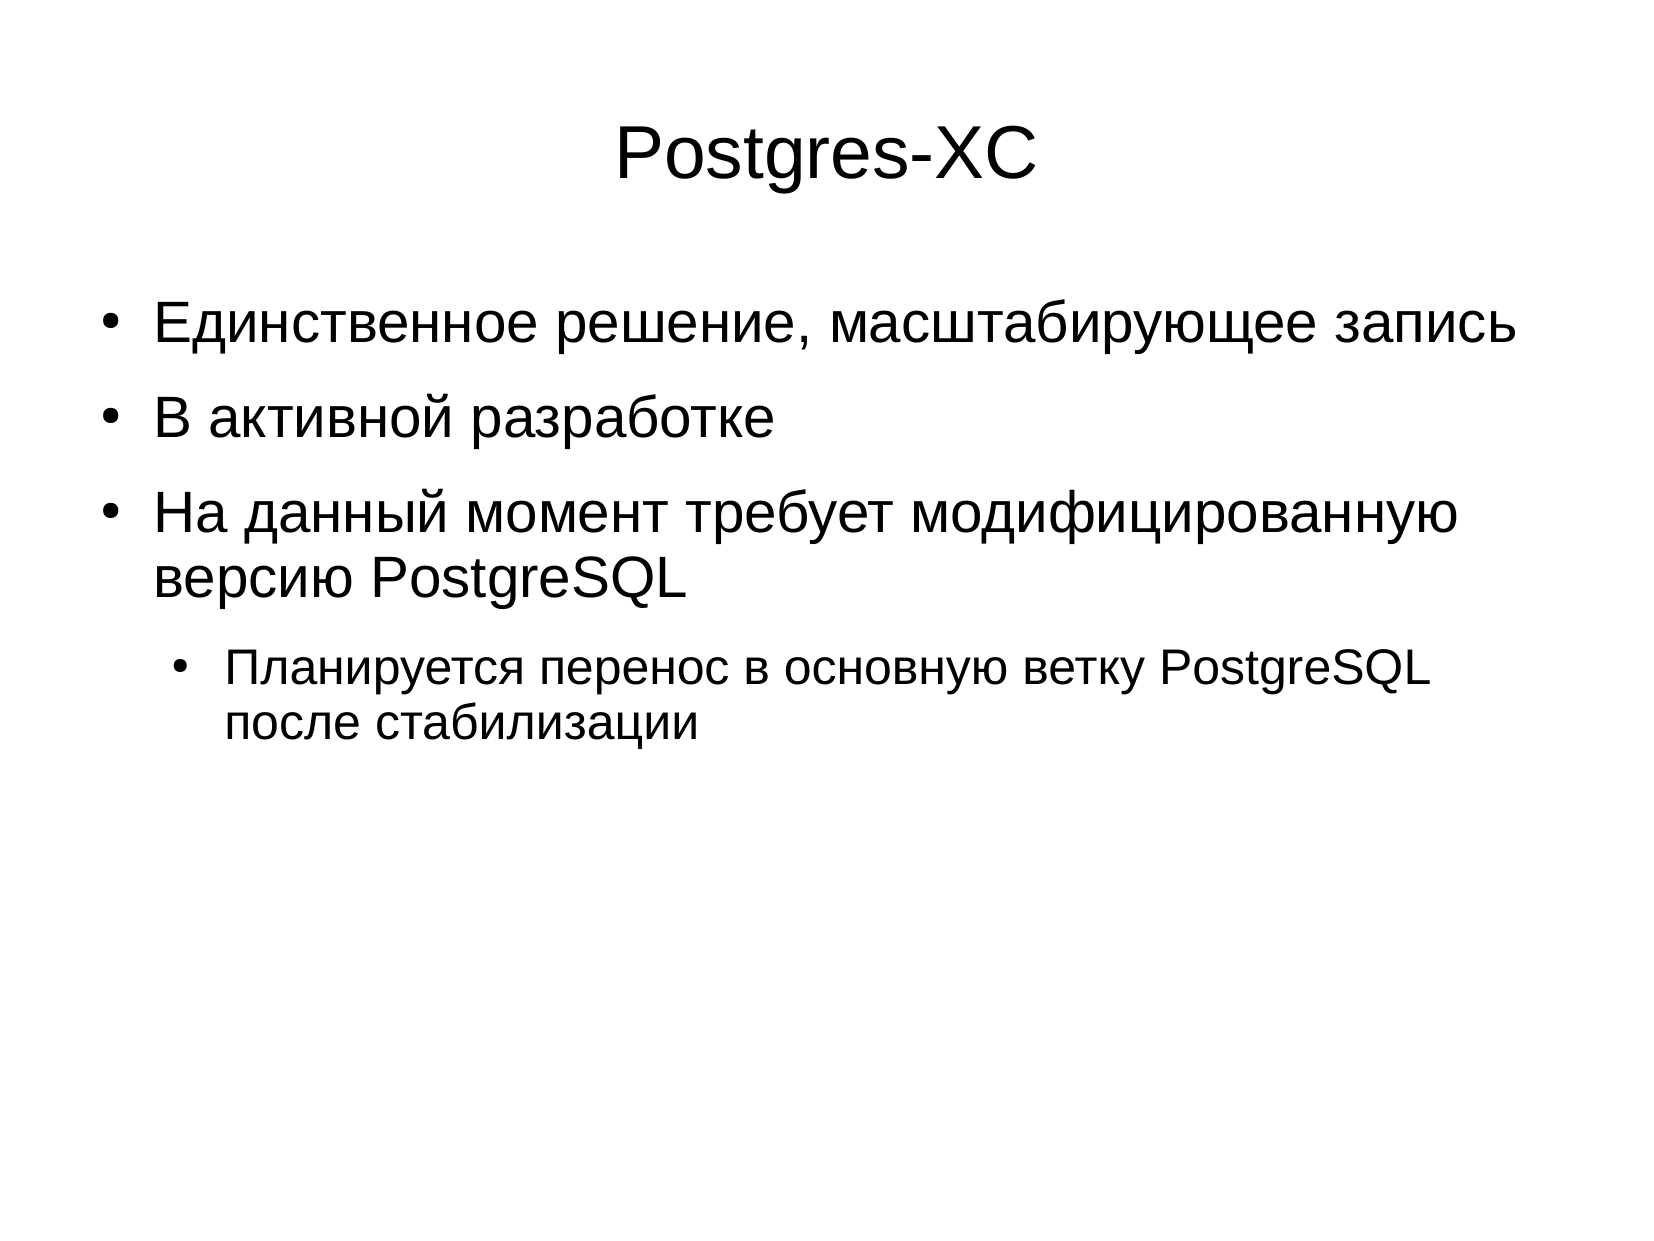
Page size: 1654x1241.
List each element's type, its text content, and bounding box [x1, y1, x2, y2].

title Postgres-XC [82, 49, 1571, 257]
list Единственное решение, масштабирующее запись В активной разработке На данный момент требует модифицированную версию PostgreSQL Планируется перенос в основную ветку PostgreSQL после стабилизации [82, 290, 1571, 1109]
